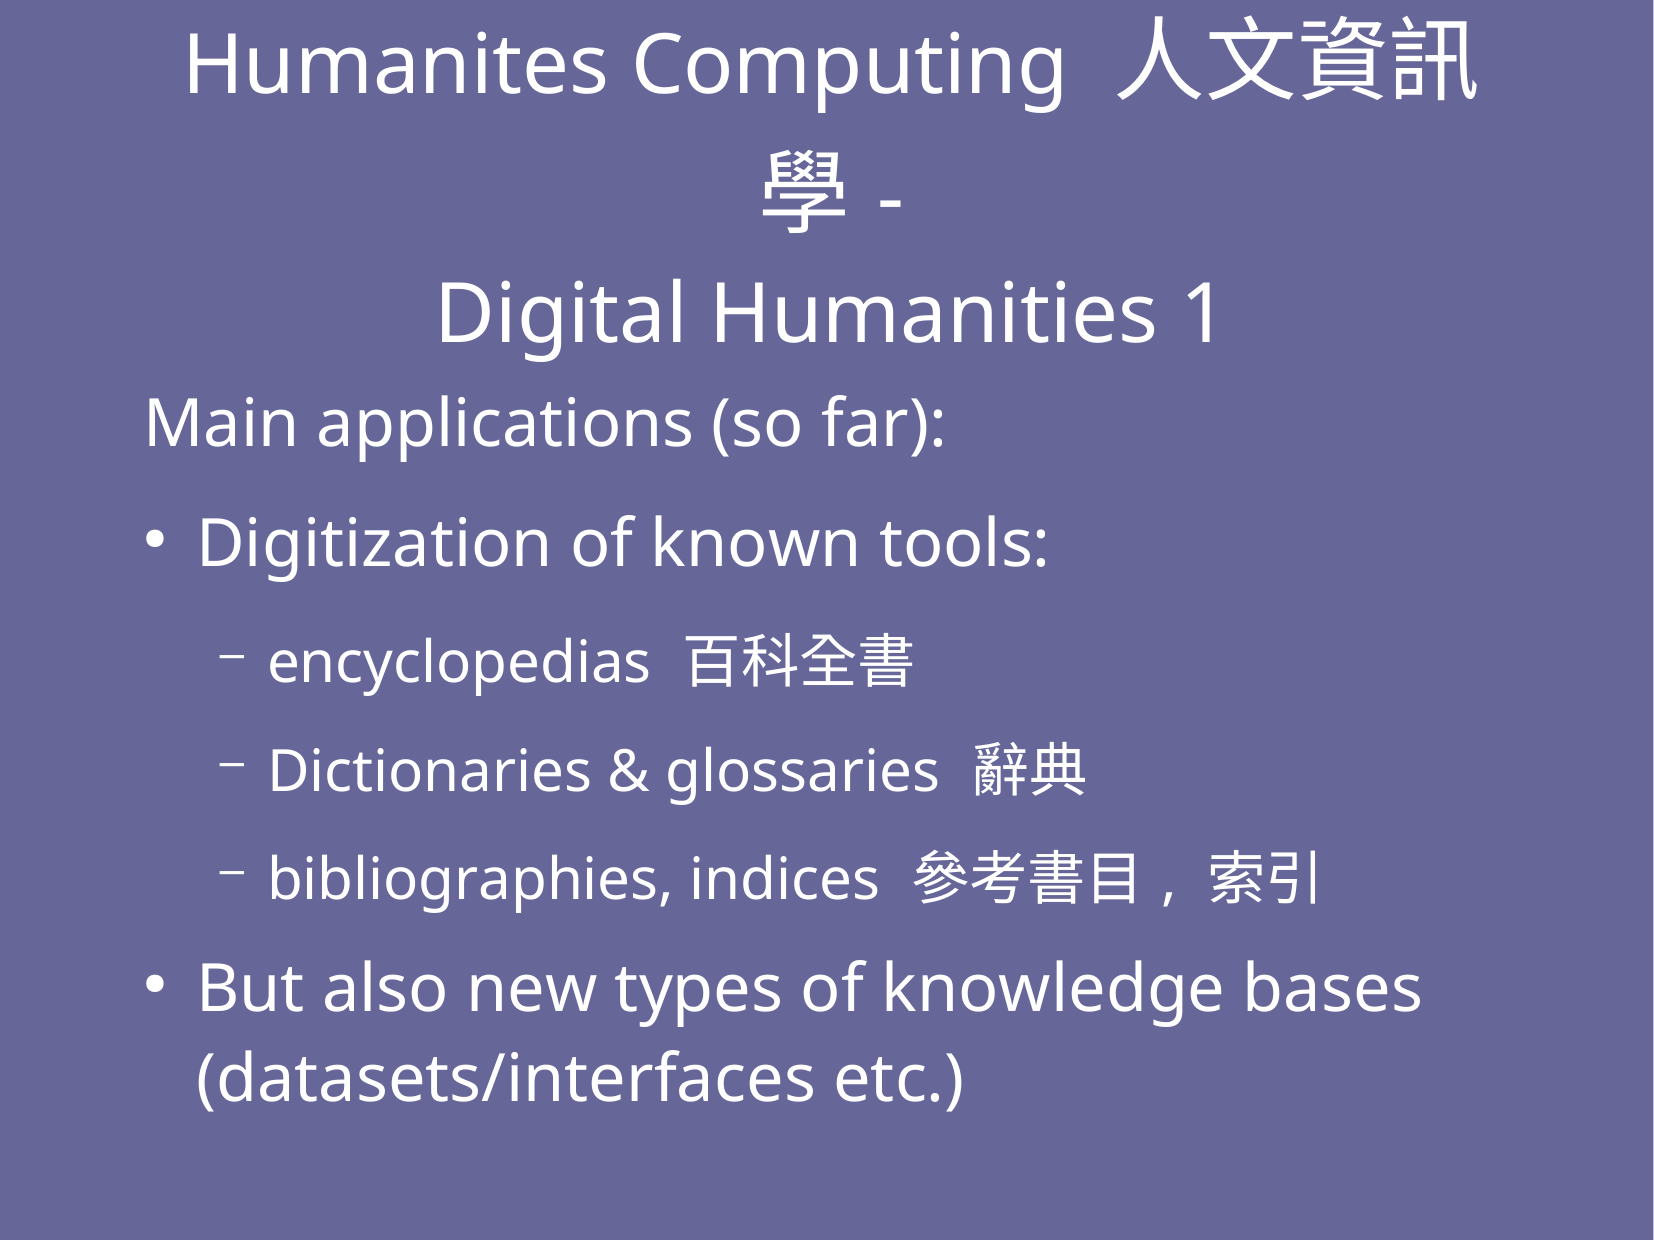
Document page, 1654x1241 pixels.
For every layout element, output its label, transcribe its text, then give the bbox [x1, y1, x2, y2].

list Main applications (so far): Digitization of known tools: encyclopedias 百科全書 Dictionaries & glossaries 辭典 bibliographies, indices 參考書目, 索引 But also new types of knowledge bases (datasets/interfaces etc.) [125, 375, 1538, 1157]
title Humanites Computing 人文資訊學- Digital Humanities 1 [125, 60, 1538, 295]
